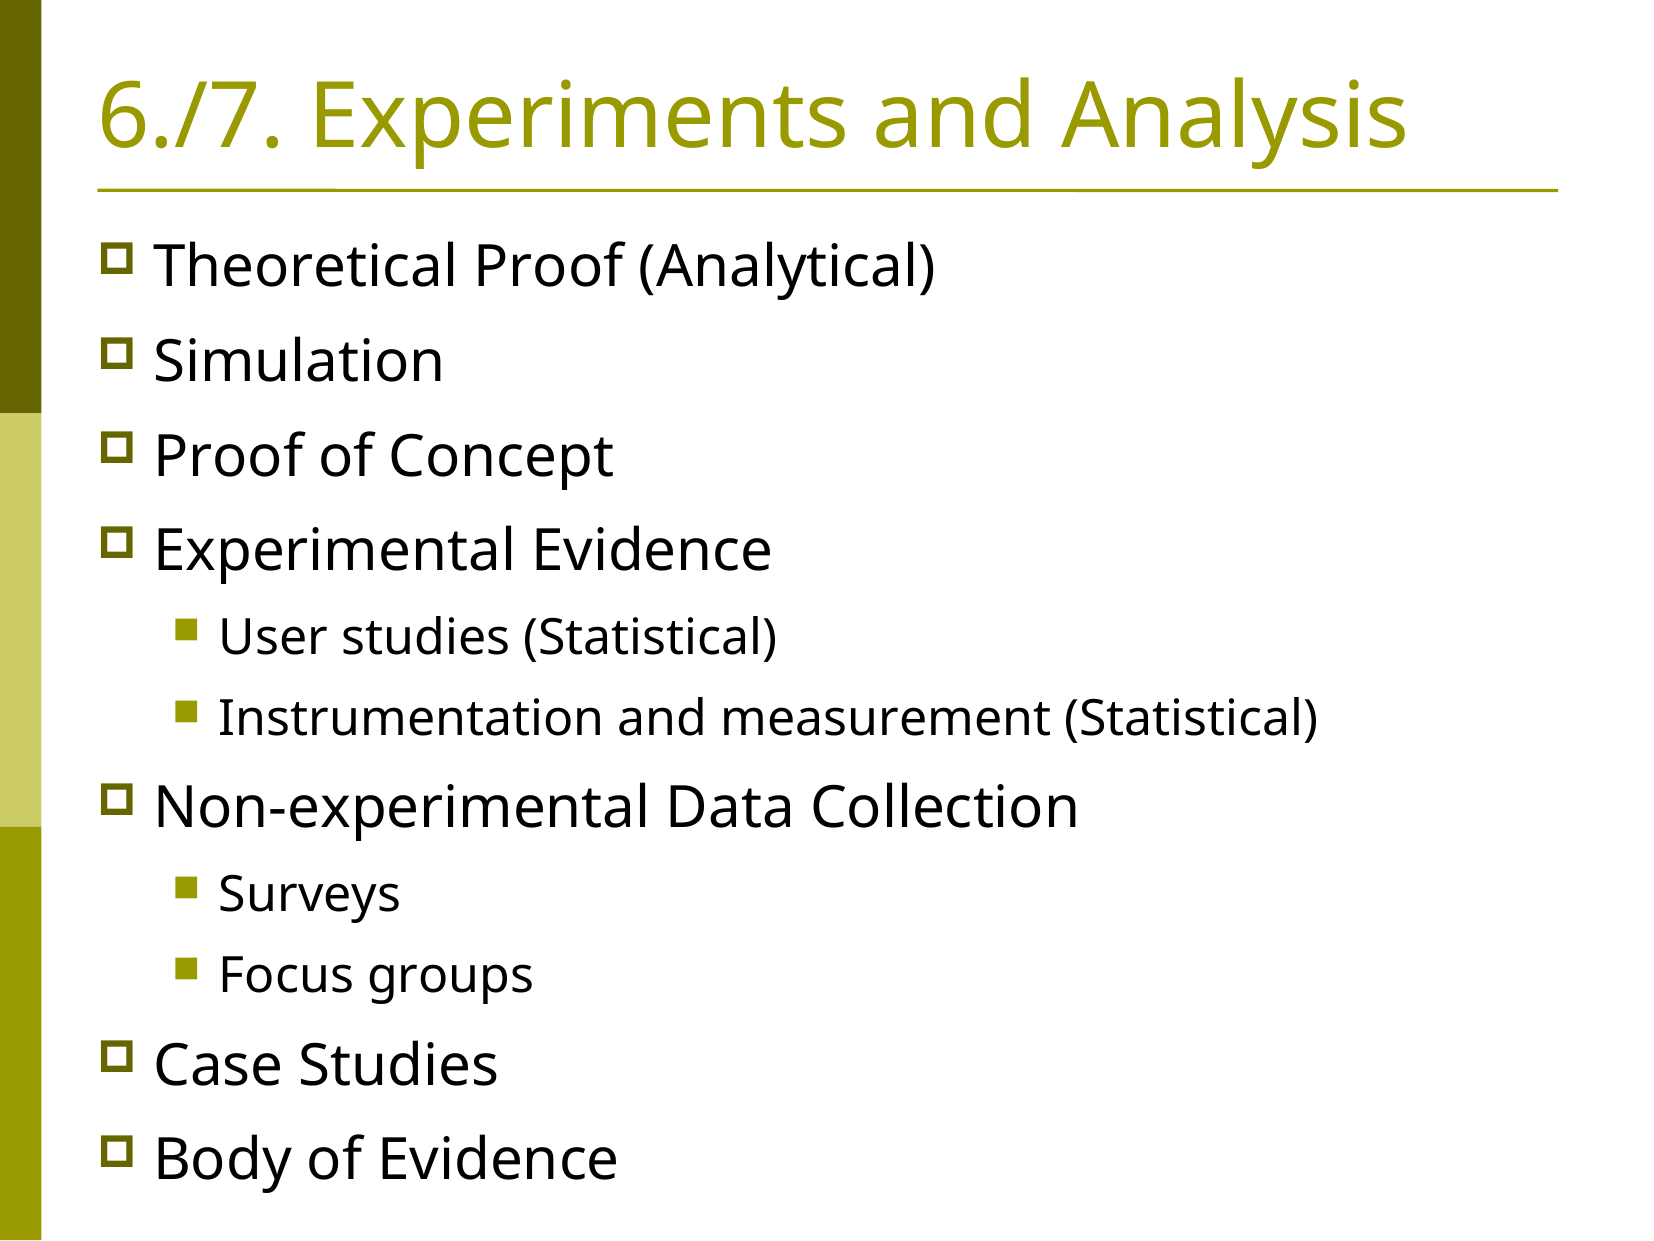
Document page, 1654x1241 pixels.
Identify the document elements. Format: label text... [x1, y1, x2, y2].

list Theoretical Proof (Analytical) Simulation Proof of Concept Experimental Evidence User studies (Statistical) Instrumentation and measurement (Statistical) Non-experimental Data Collection Surveys Focus groups Case Studies Body of Evidence [82, 216, 1571, 1114]
title 6./7. Experiments and Analysis [82, 0, 1571, 179]
